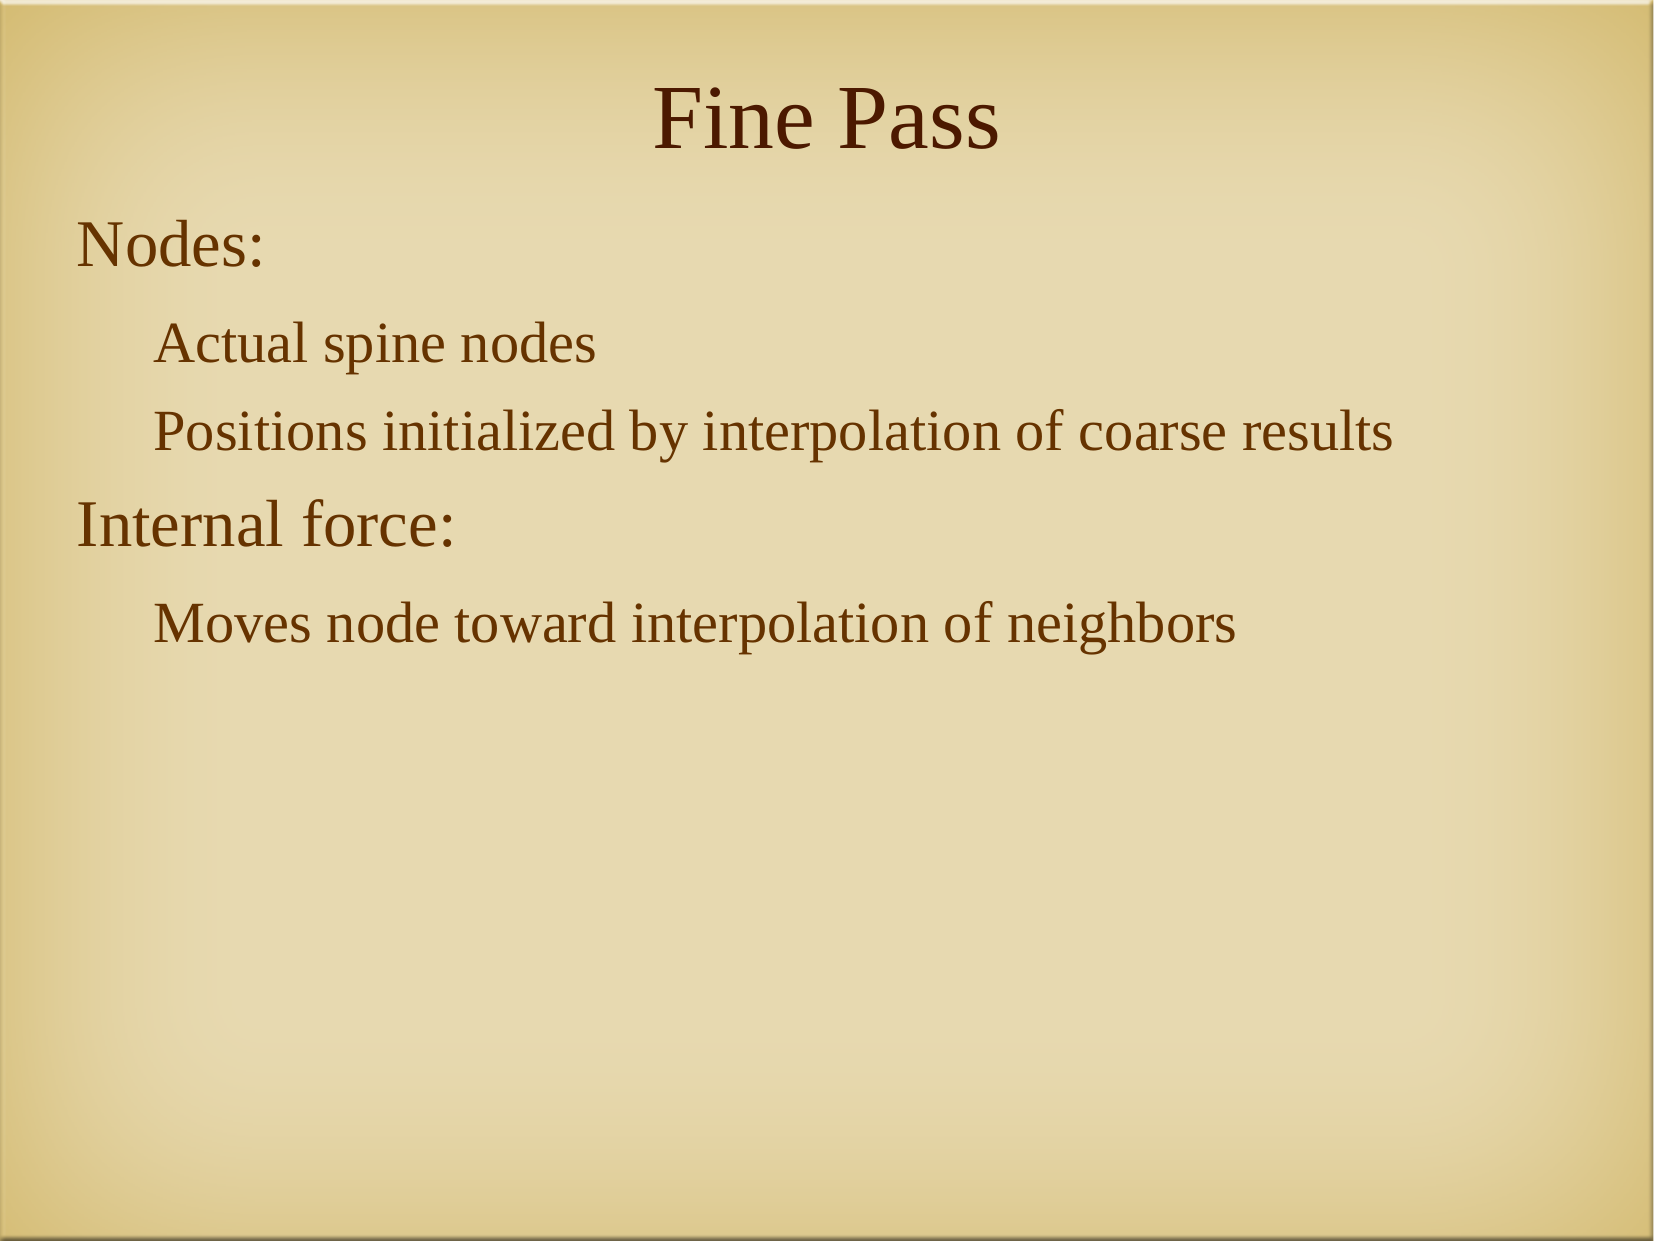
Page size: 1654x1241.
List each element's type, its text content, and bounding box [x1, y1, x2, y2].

title Fine Pass [59, 58, 1595, 178]
picture [0, 0, 1654, 1241]
list Nodes: Actual spine nodes Positions initialized by interpolation of coarse results Internal force: Moves node toward interpolation of neighbors [59, 206, 1595, 1182]
